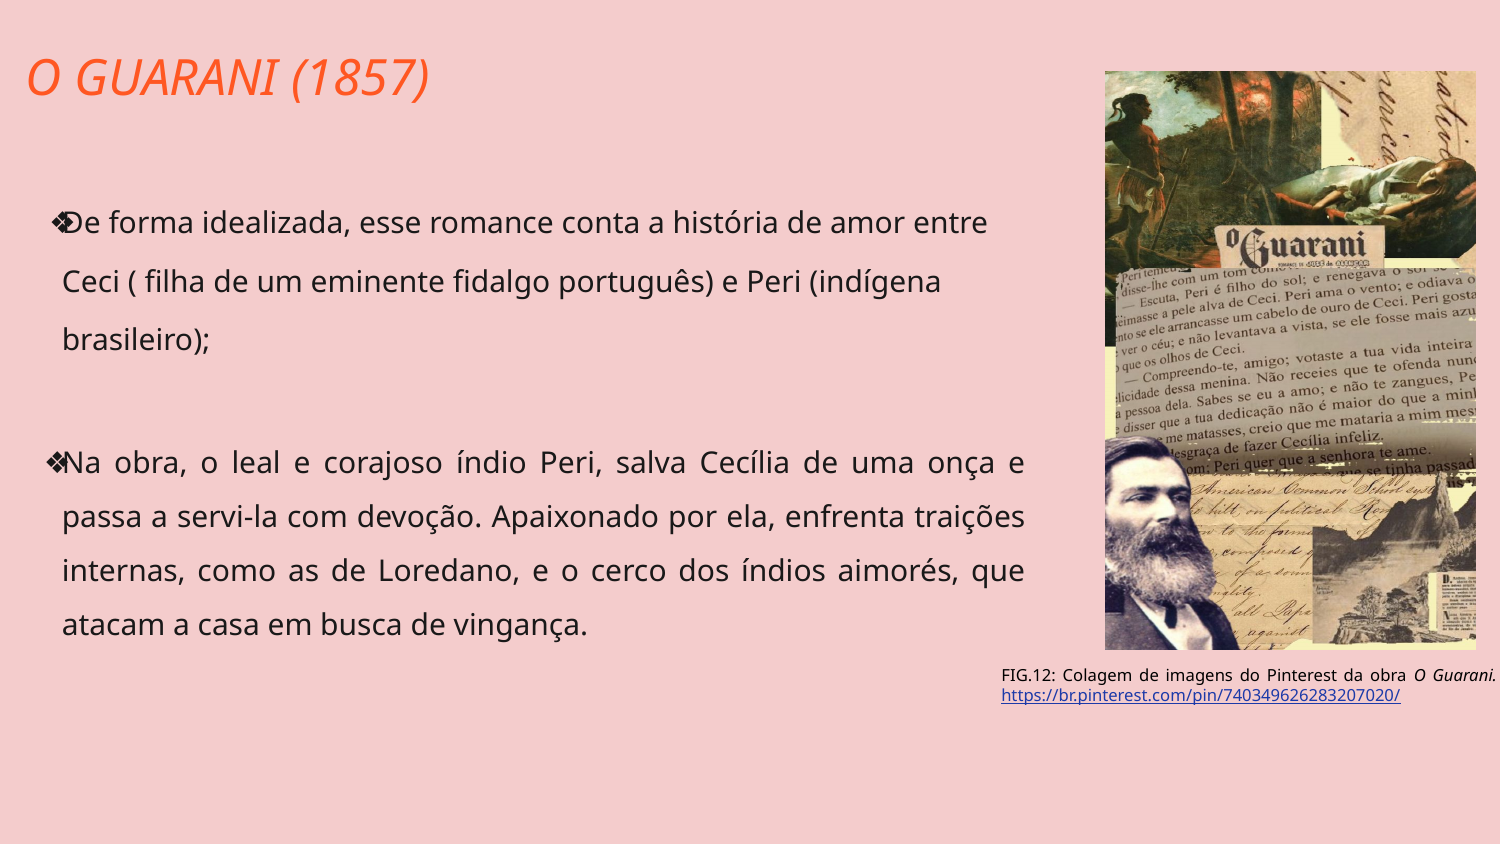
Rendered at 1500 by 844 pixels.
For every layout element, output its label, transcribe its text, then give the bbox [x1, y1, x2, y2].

list De forma idealizada, esse romance conta a história de amor entre Ceci ( filha de um eminente fidalgo português) e Peri (indígena brasileiro); Na obra, o leal e corajoso índio Peri, salva Cecília de uma onça e passa a servi-la com devoção. Apaixonado por ela, enfrenta traições internas, como as de Loredano, e o cerco dos índios aimorés, que atacam a casa em busca de vingança. [28, 166, 1041, 668]
title O GUARANI (1857) [10, 30, 1409, 125]
picture [1092, 71, 1476, 649]
text_box FIG.12: Colagem de imagens do Pinterest da obra O Guarani. https://br.pinterest.com/pin/740349626283207020/ [986, 649, 1500, 743]
